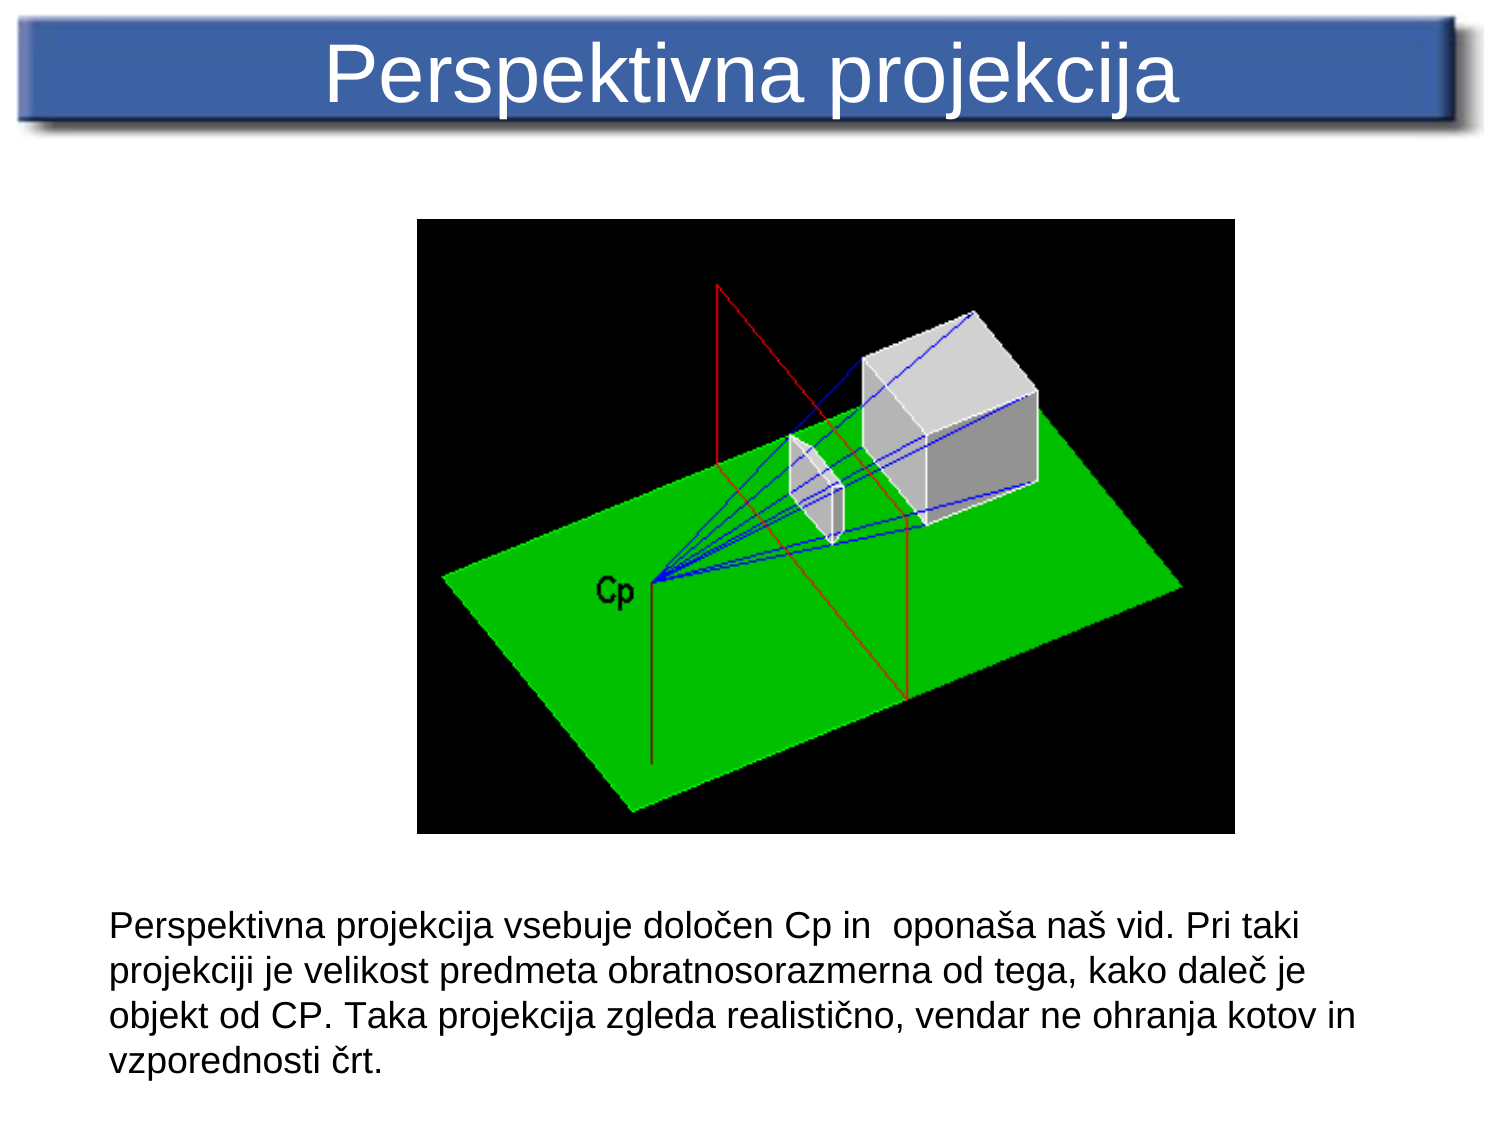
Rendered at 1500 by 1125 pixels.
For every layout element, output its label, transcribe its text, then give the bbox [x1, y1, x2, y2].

picture [417, 219, 1235, 834]
picture [16, 13, 1484, 141]
text_box Perspektivna projekcija vsebuje določen Cp in oponaša naš vid. Pri taki projekciji je velikost predmeta obratnosorazmerna od tega, kako daleč je objekt od CP. Taka projekcija zgleda realistično, vendar ne ohranja kotov in vzporednosti črt. [94, 893, 1406, 1089]
title Perspektivna projekcija [76, 0, 1427, 138]
